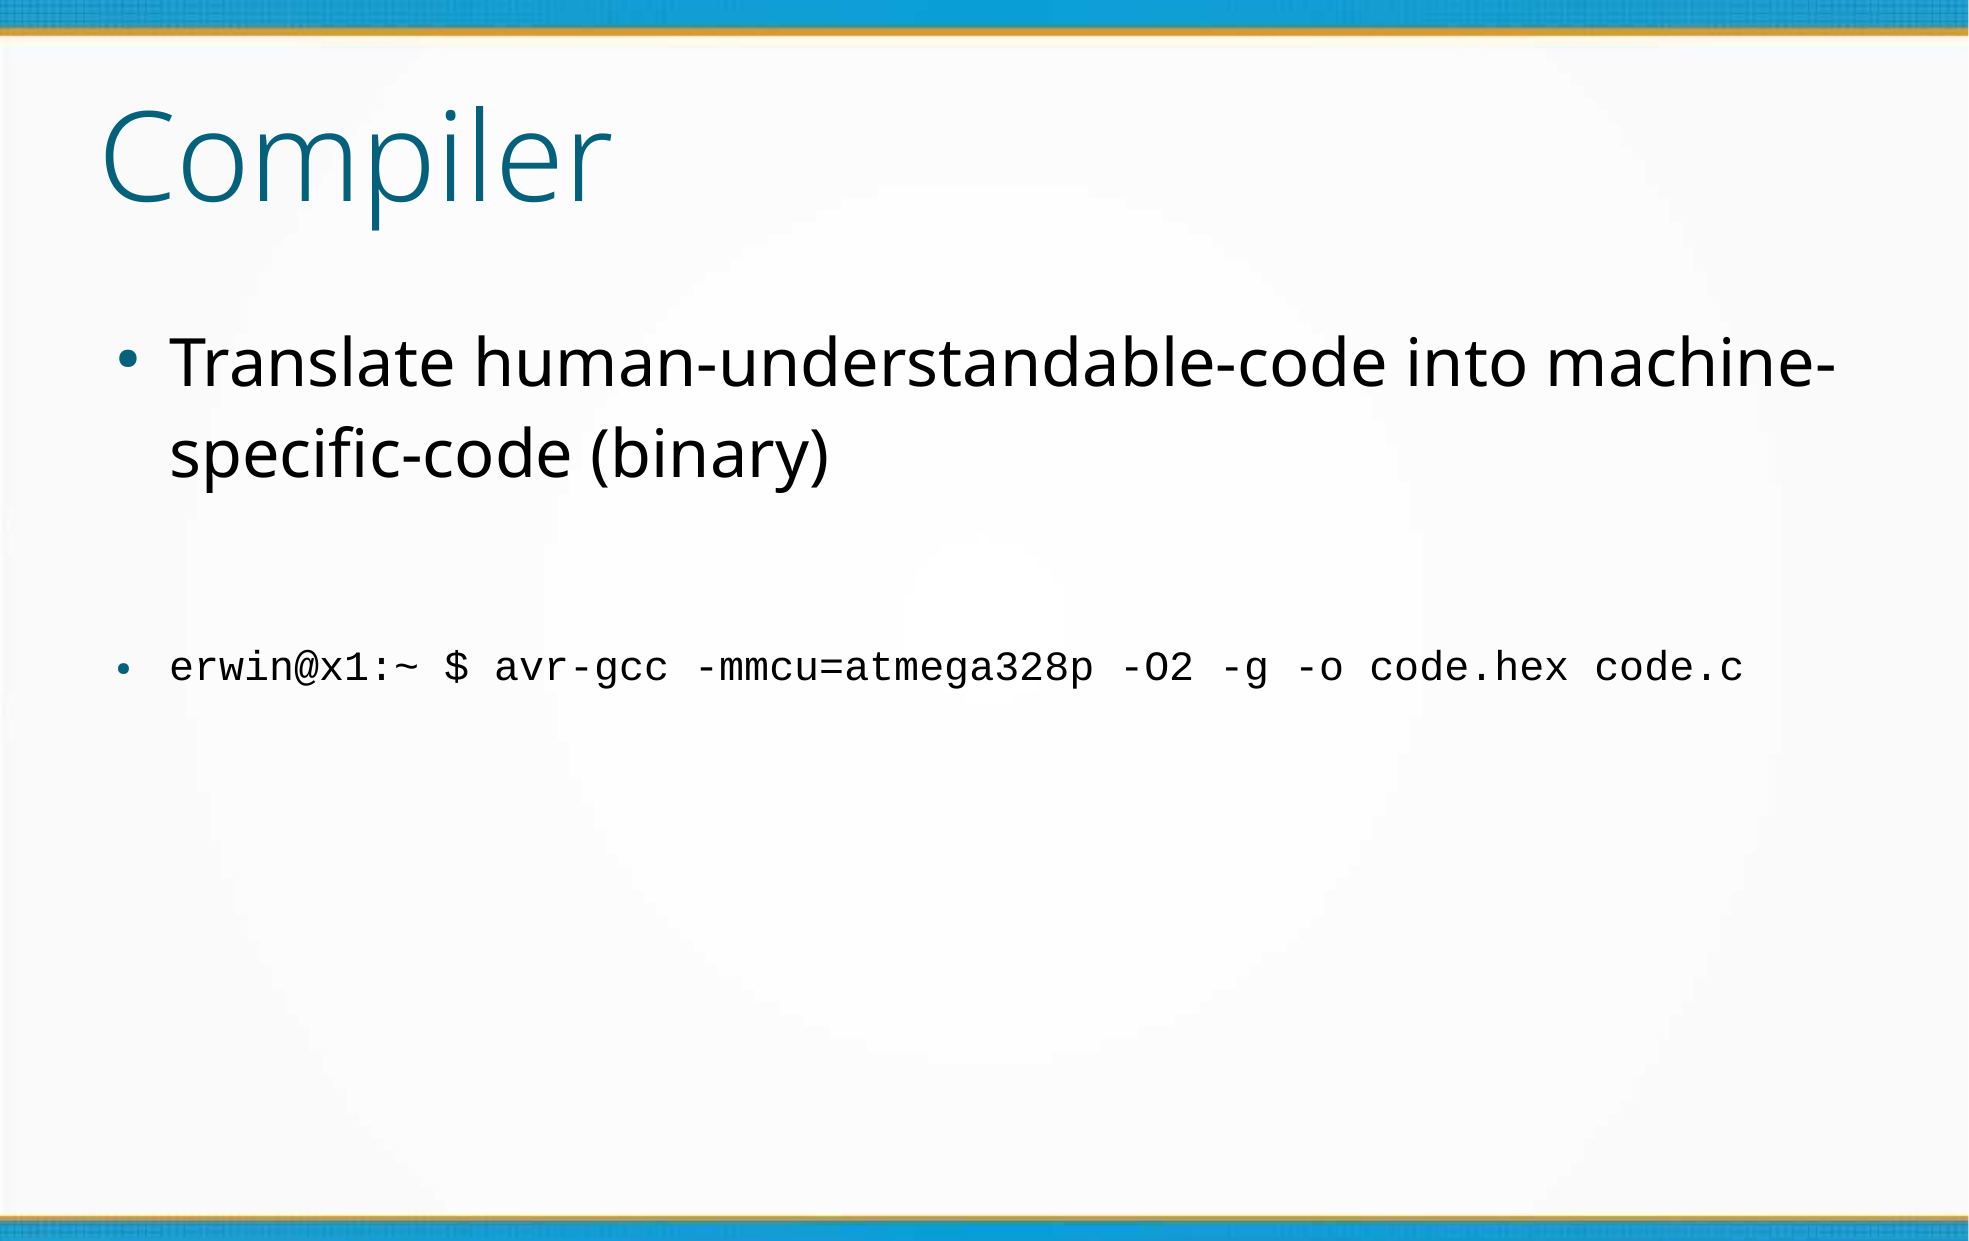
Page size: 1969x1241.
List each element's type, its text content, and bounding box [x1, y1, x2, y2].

picture [0, 0, 1969, 1241]
title Compiler [98, 49, 1870, 257]
list Translate human-understandable-code into machine-specific-code (binary) erwin@x1:~ $ avr-gcc -mmcu=atmega328p -O2 -g -o code.hex code.c [98, 315, 1861, 1081]
